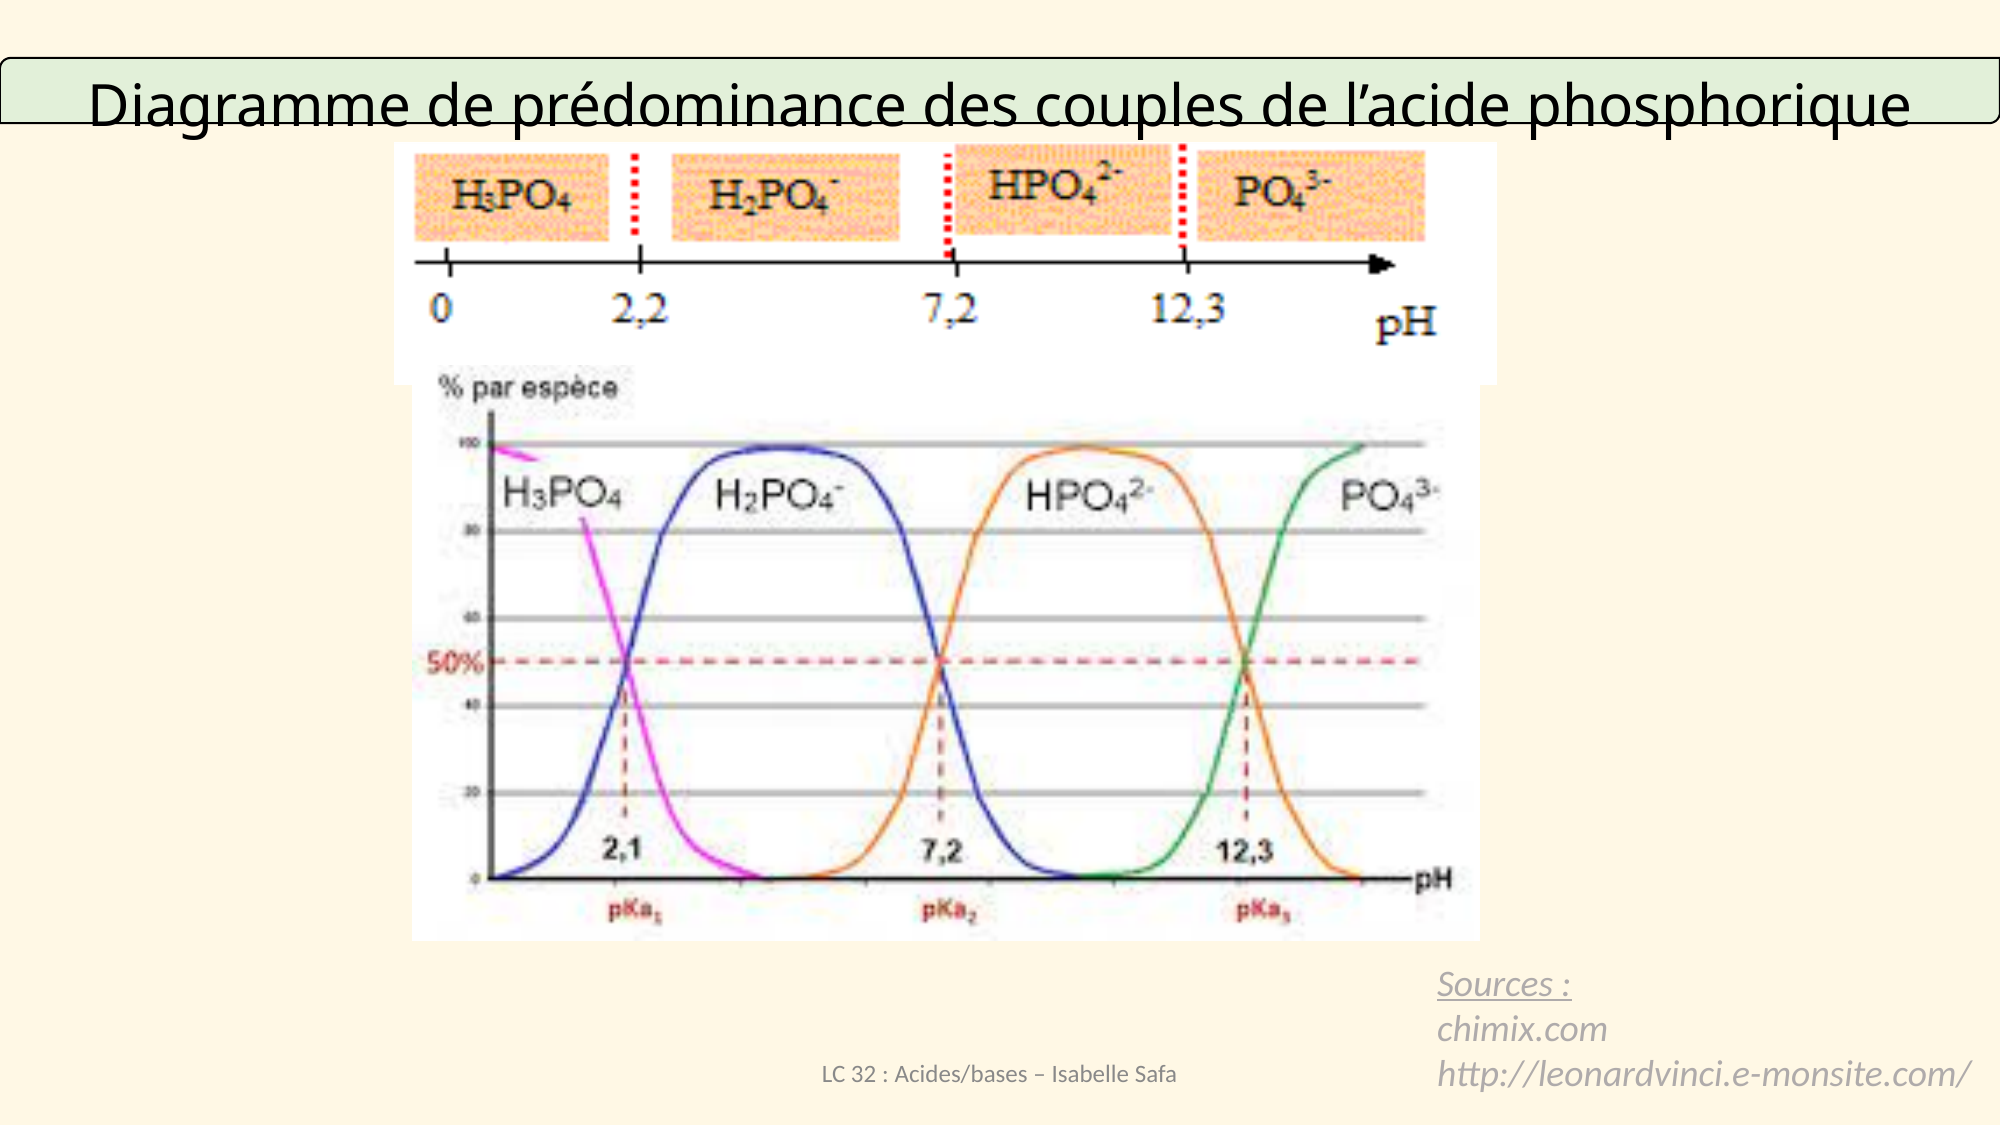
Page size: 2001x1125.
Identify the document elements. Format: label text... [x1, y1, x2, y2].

text_box Diagramme de prédominance des couples de l’acide phosphorique [0, 57, 2000, 124]
text_box LC 32 : Acides/bases – Isabelle Safa [662, 1042, 1338, 1103]
text_box Sources : chimix.com http://leonardvinci.e-monsite.com/ [1421, 951, 2000, 1103]
picture [394, 142, 1497, 941]
